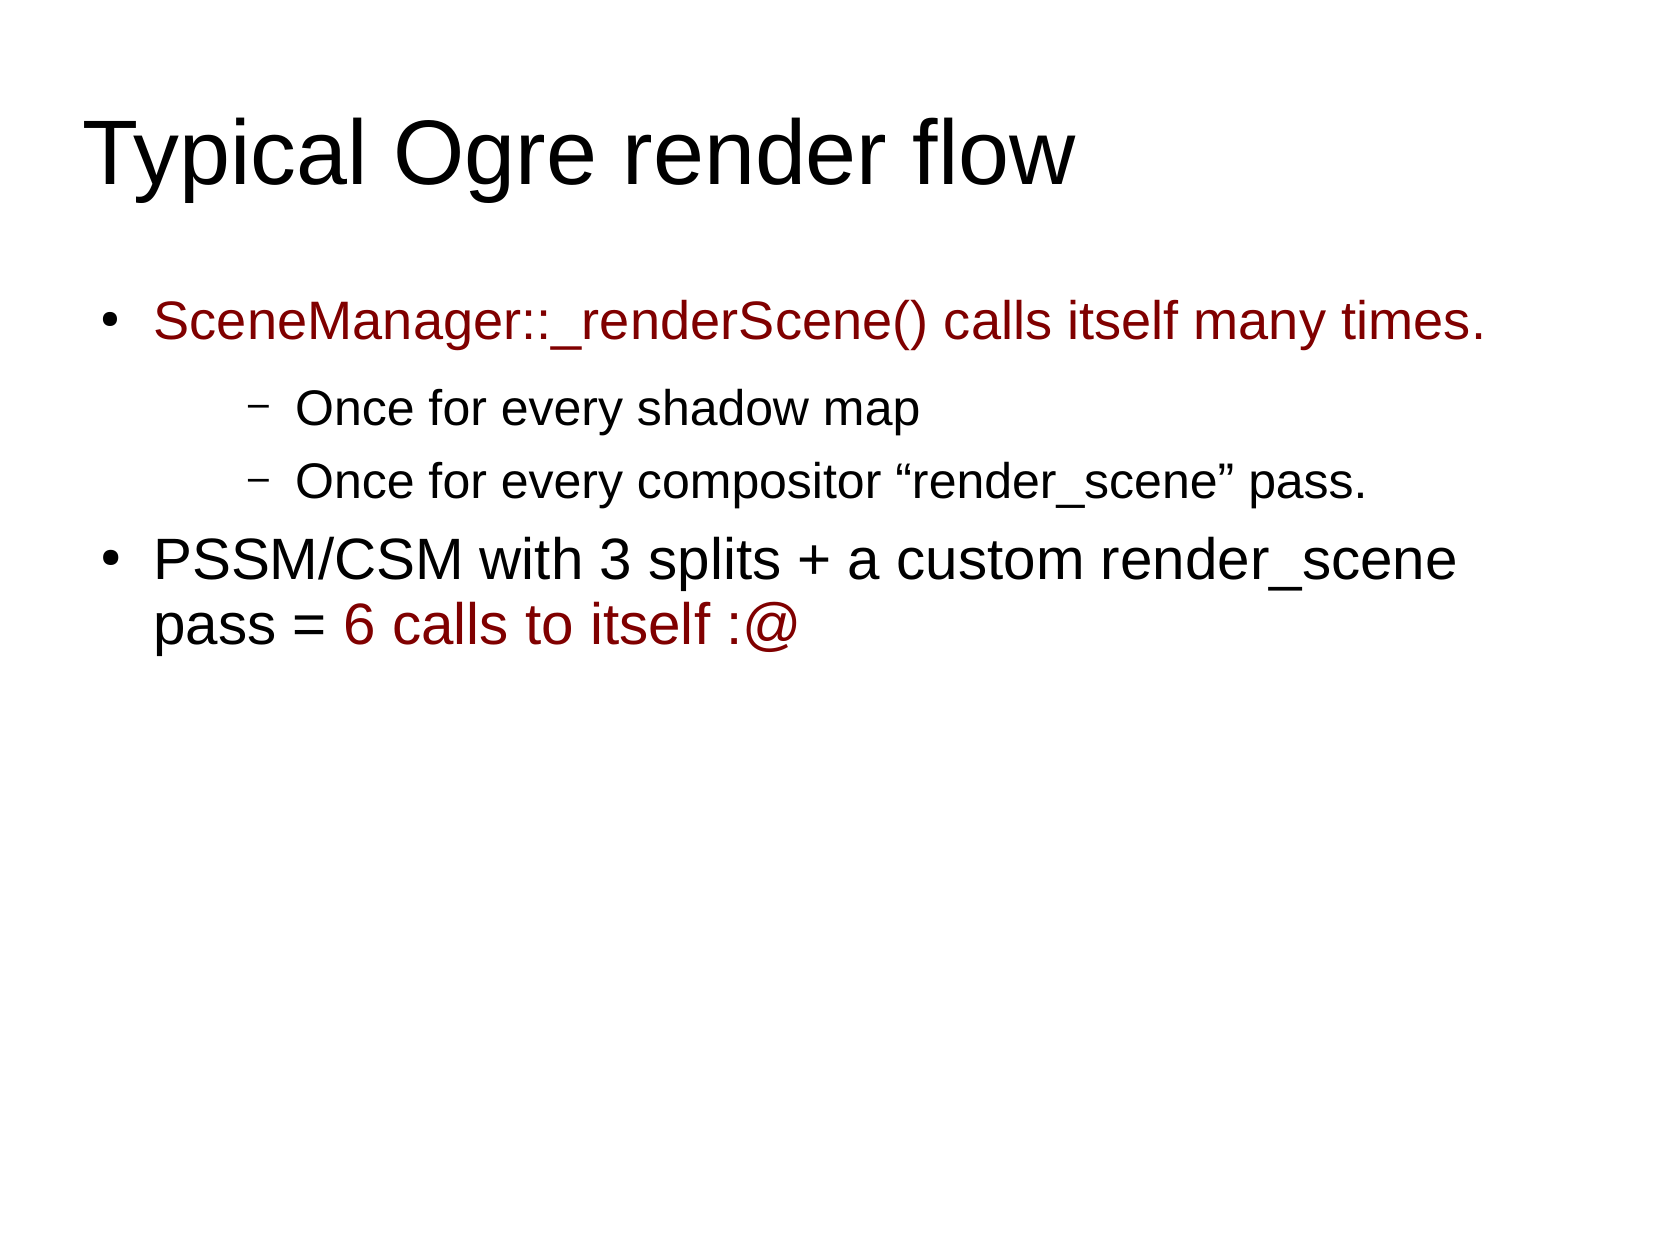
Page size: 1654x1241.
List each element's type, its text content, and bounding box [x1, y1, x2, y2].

title Typical Ogre render flow [82, 49, 1571, 257]
list SceneManager::_renderScene() calls itself many times. Once for every shadow map Once for every compositor “render_scene” pass. PSSM/CSM with 3 splits + a custom render_scene pass = 6 calls to itself :@ [82, 290, 1571, 975]
